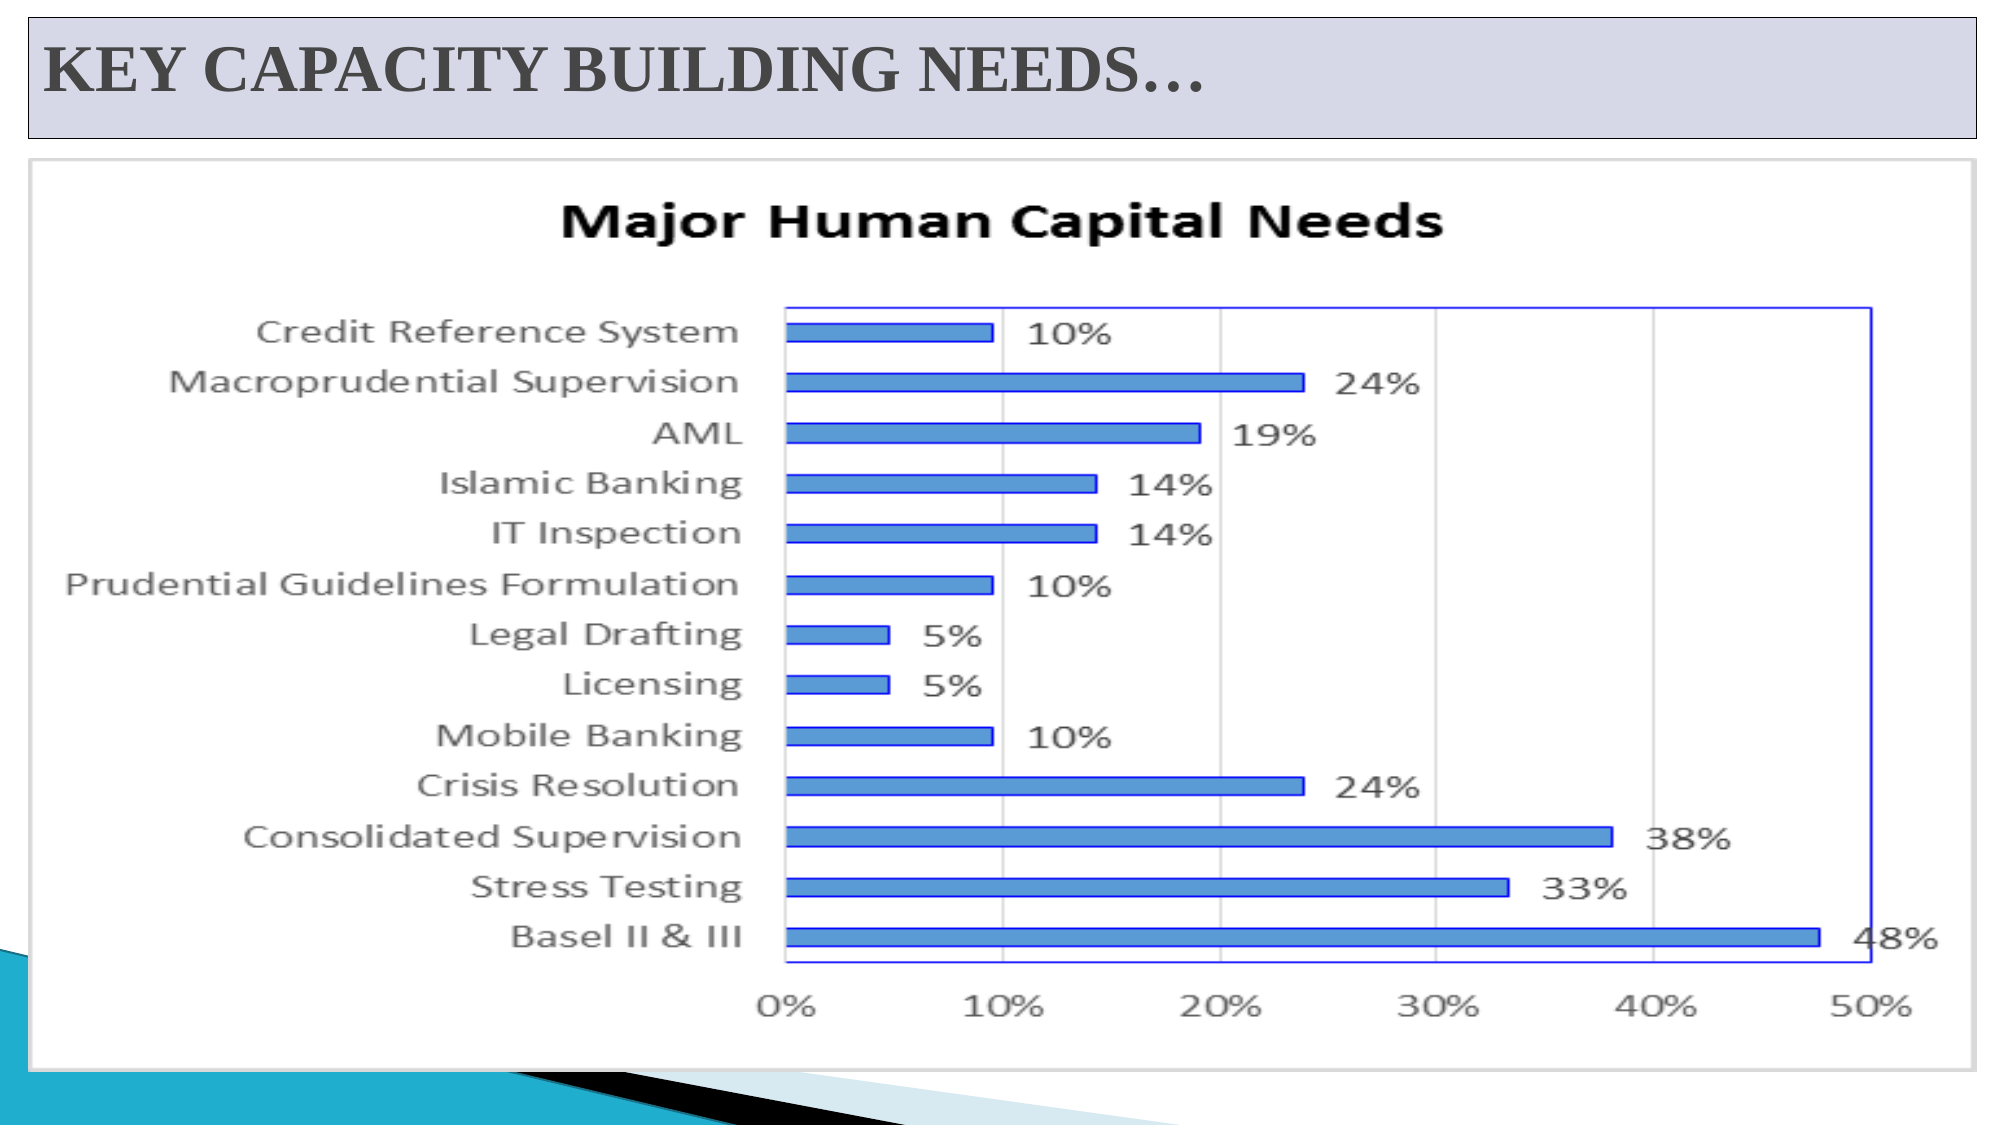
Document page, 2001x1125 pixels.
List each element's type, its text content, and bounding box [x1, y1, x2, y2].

picture [28, 158, 1977, 1072]
title KEY CAPACITY BUILDING NEEDS… [28, 17, 1977, 139]
